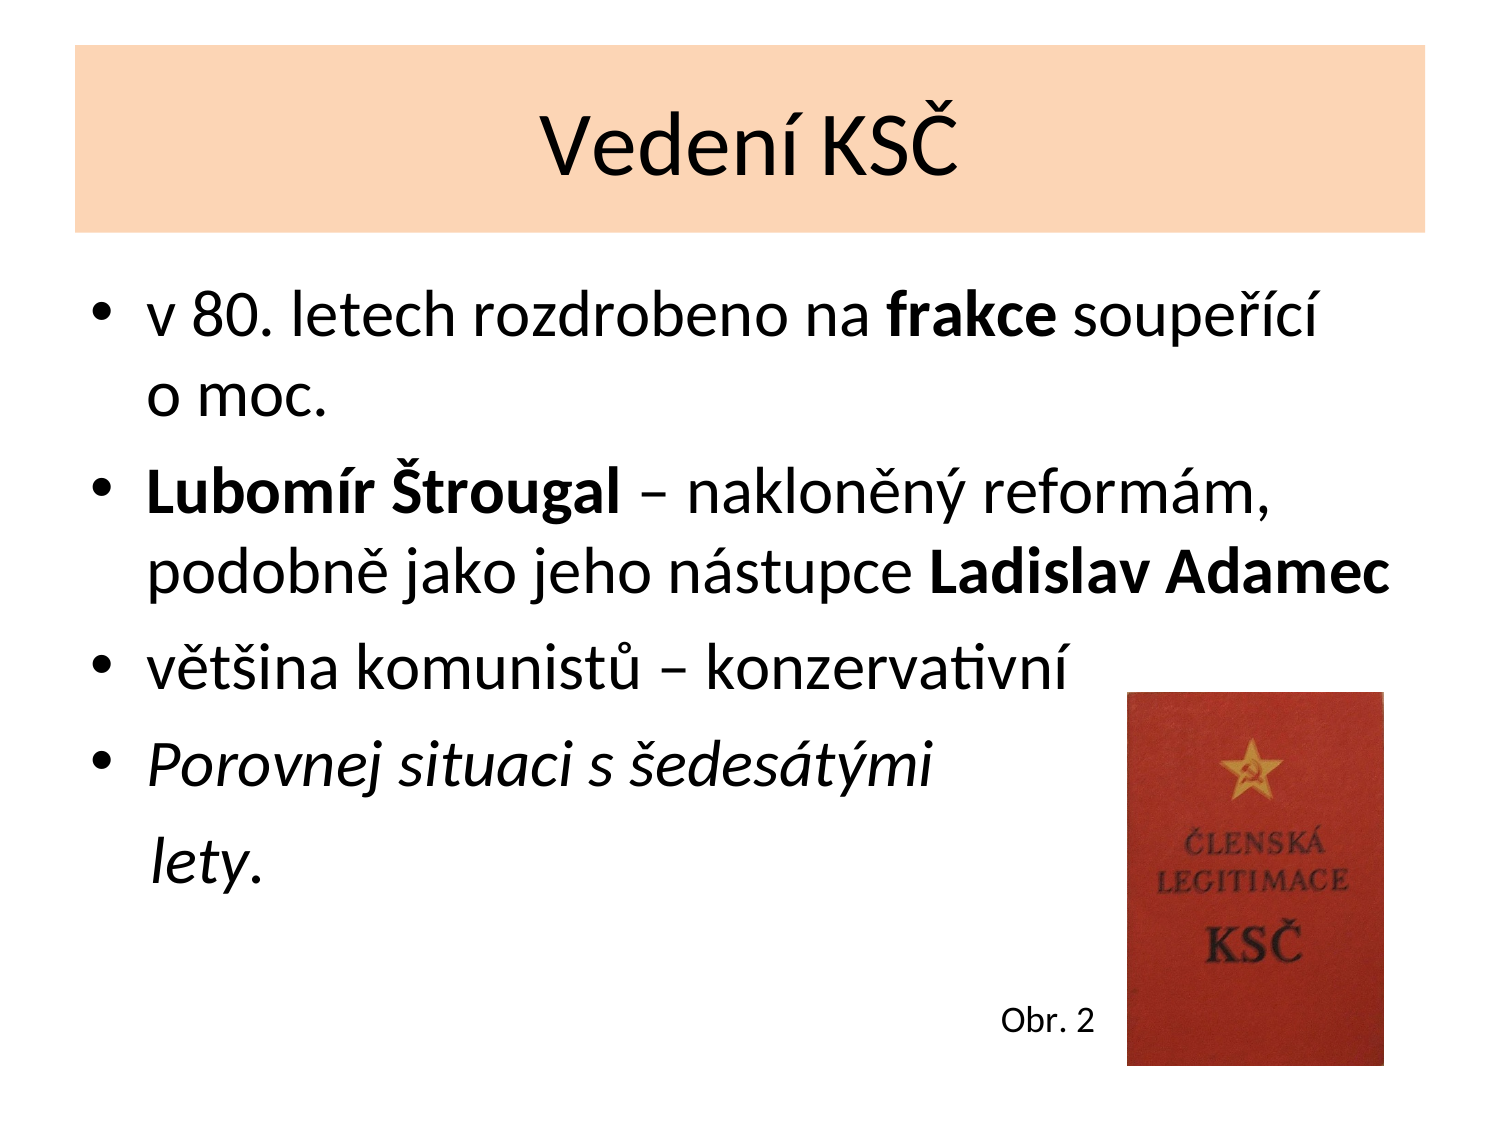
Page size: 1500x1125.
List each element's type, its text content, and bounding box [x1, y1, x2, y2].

title Vedení KSČ [75, 45, 1426, 233]
list v 80. letech rozdrobeno na frakce soupeřící o moc. Lubomír Štrougal – nakloněný reformám, podobně jako jeho nástupce Ladislav Adamec většina komunistů – konzervativní Porovnej situaci s šedesátými lety. [75, 262, 1426, 1006]
picture [1127, 692, 1384, 1066]
text_box Obr. 2 [986, 987, 1211, 1049]
